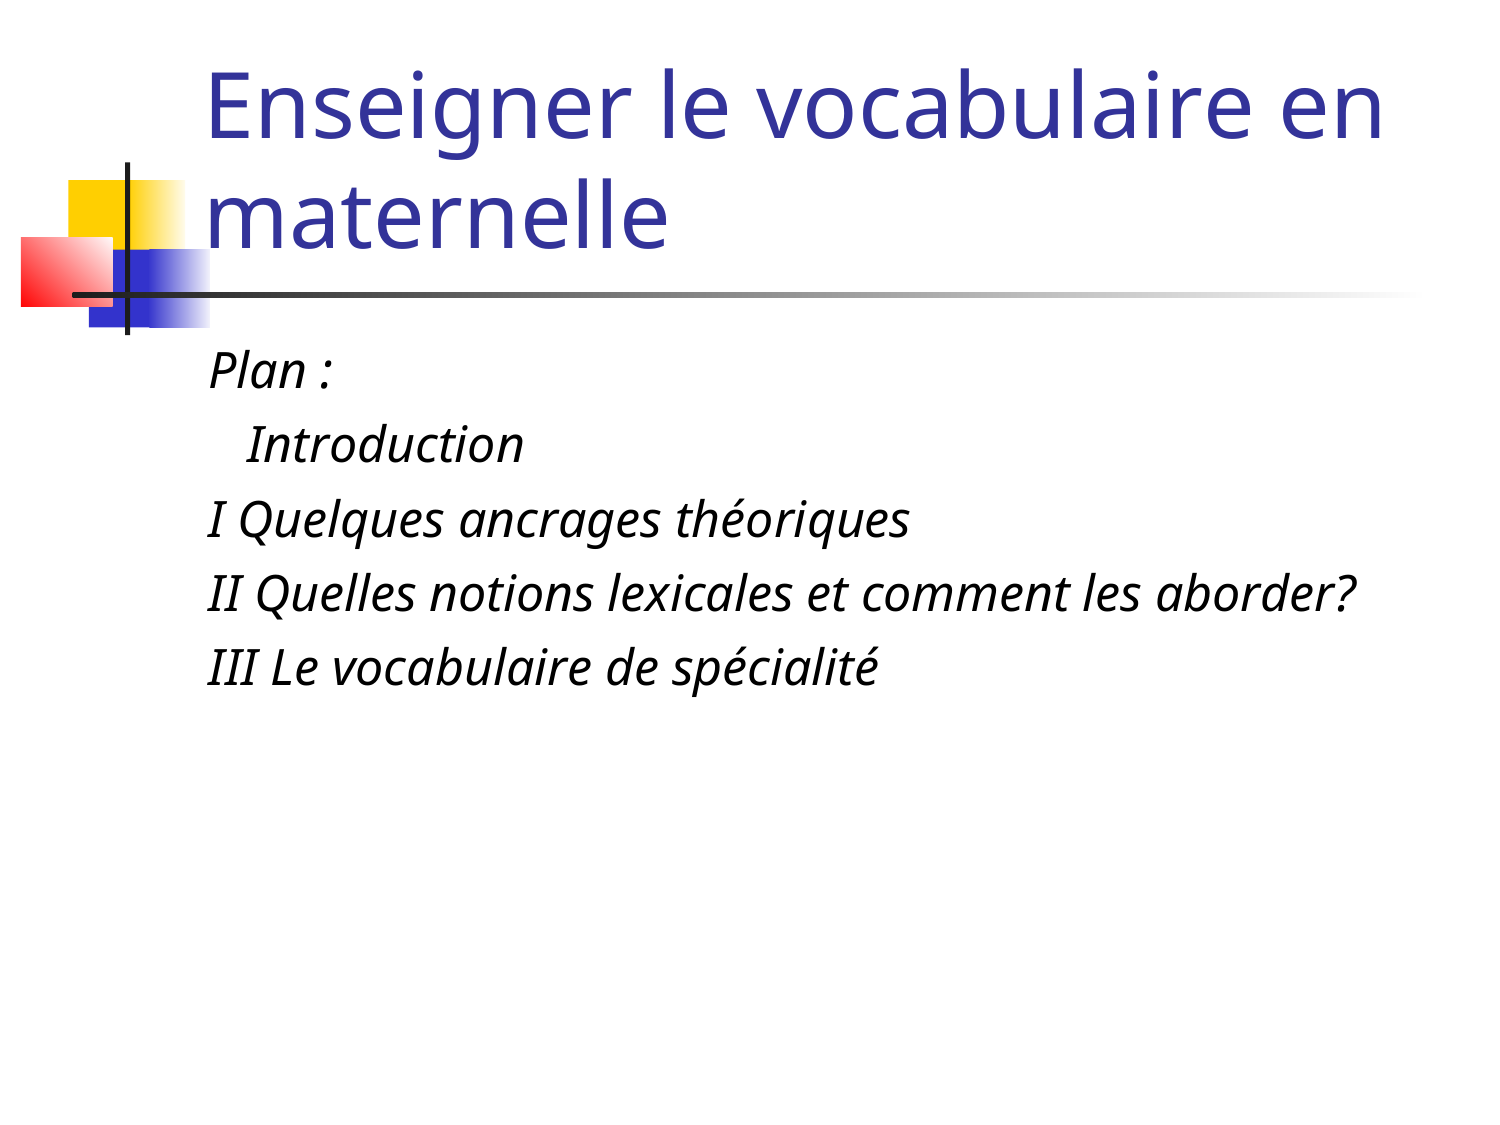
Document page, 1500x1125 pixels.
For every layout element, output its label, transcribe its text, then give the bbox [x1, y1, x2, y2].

list Plan : Introduction I Quelques ancrages théoriques II Quelles notions lexicales et comment les aborder? III Le vocabulaire de spécialité [193, 330, 1469, 1006]
title Enseigner le vocabulaire en maternelle [188, 35, 1467, 275]
